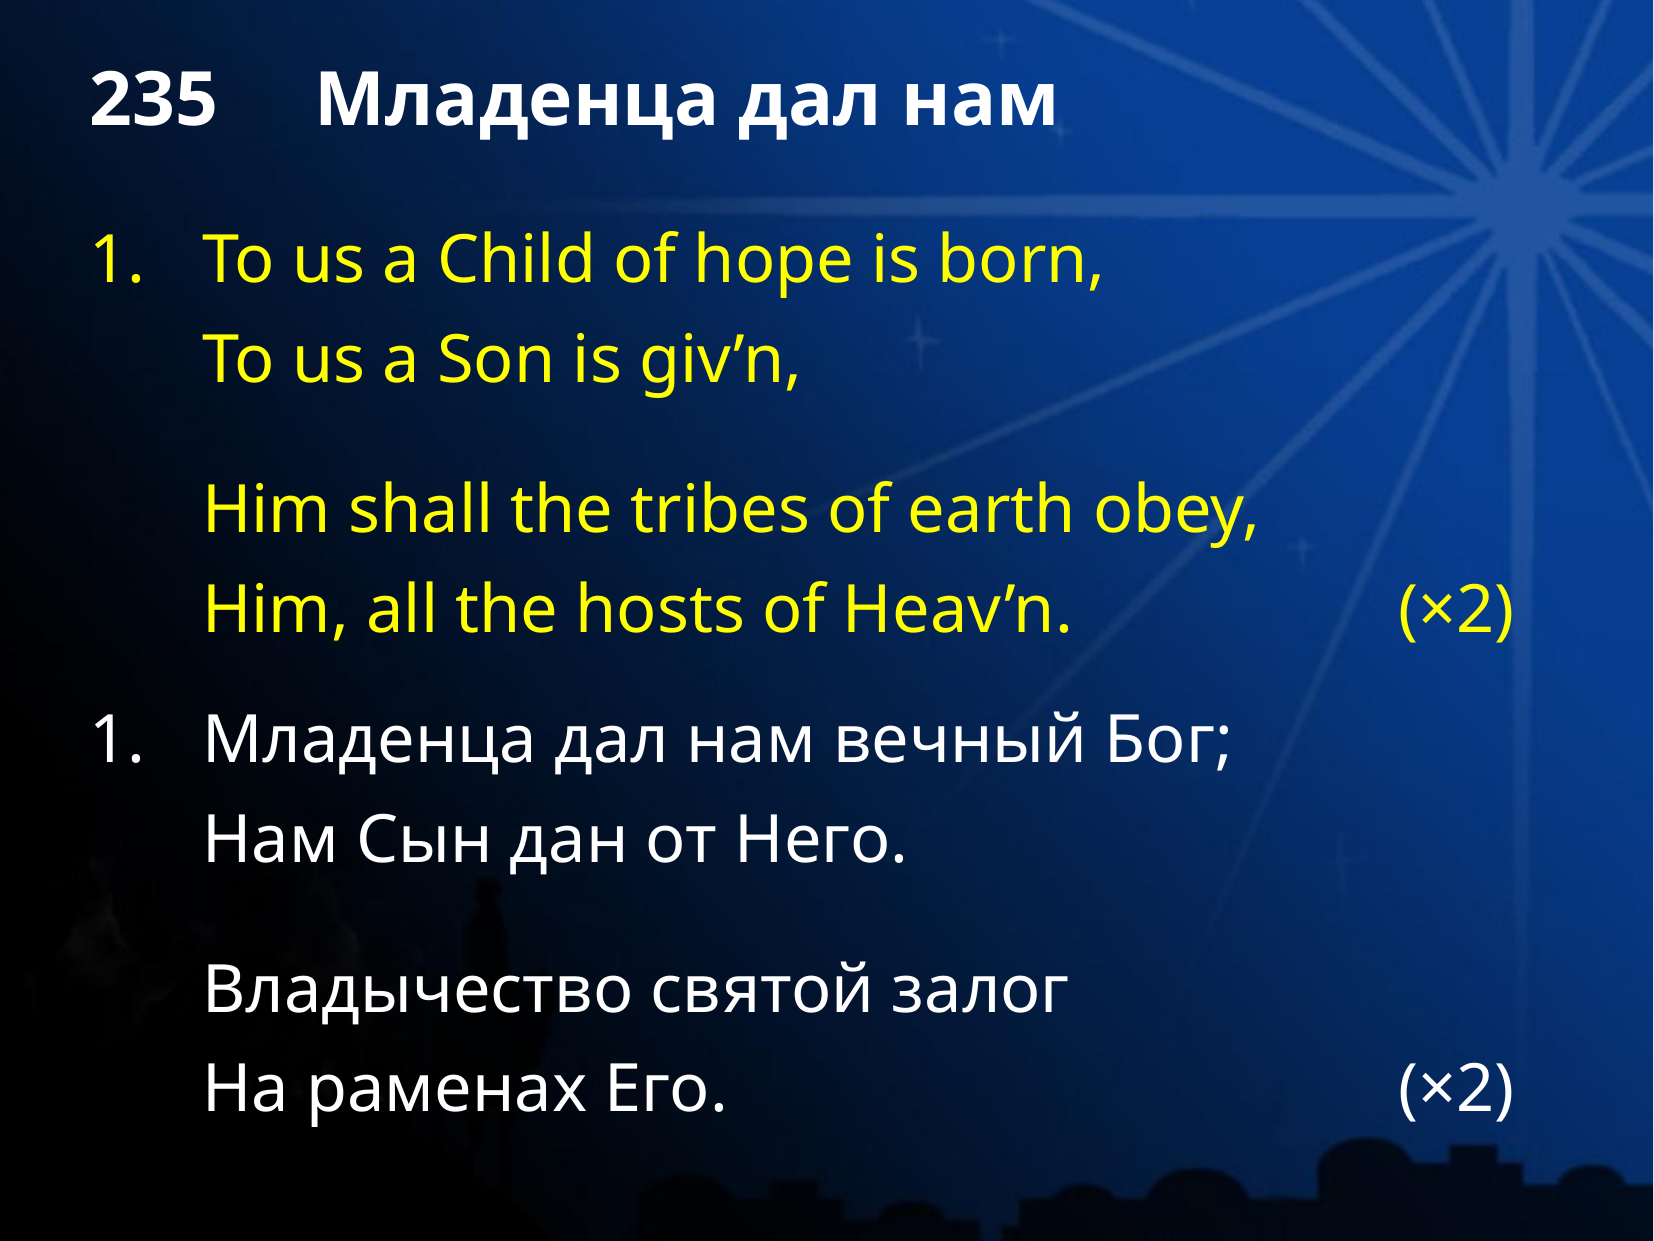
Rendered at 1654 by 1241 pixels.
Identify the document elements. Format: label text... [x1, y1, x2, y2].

picture [0, 0, 1654, 1241]
text_box 1. Младенца дал нам вечный Бог; Нам Сын дан от Него. Владычество святой залог На раменах Его. (×2) [75, 675, 1576, 1163]
text_box 235 Младенца дал нам [75, 37, 1576, 151]
text_box 1. To us a Child of hope is born, To us a Son is giv’n, Him shall the tribes of earth obey, Him, all the hosts of Heav’n. (×2) [75, 151, 1576, 638]
